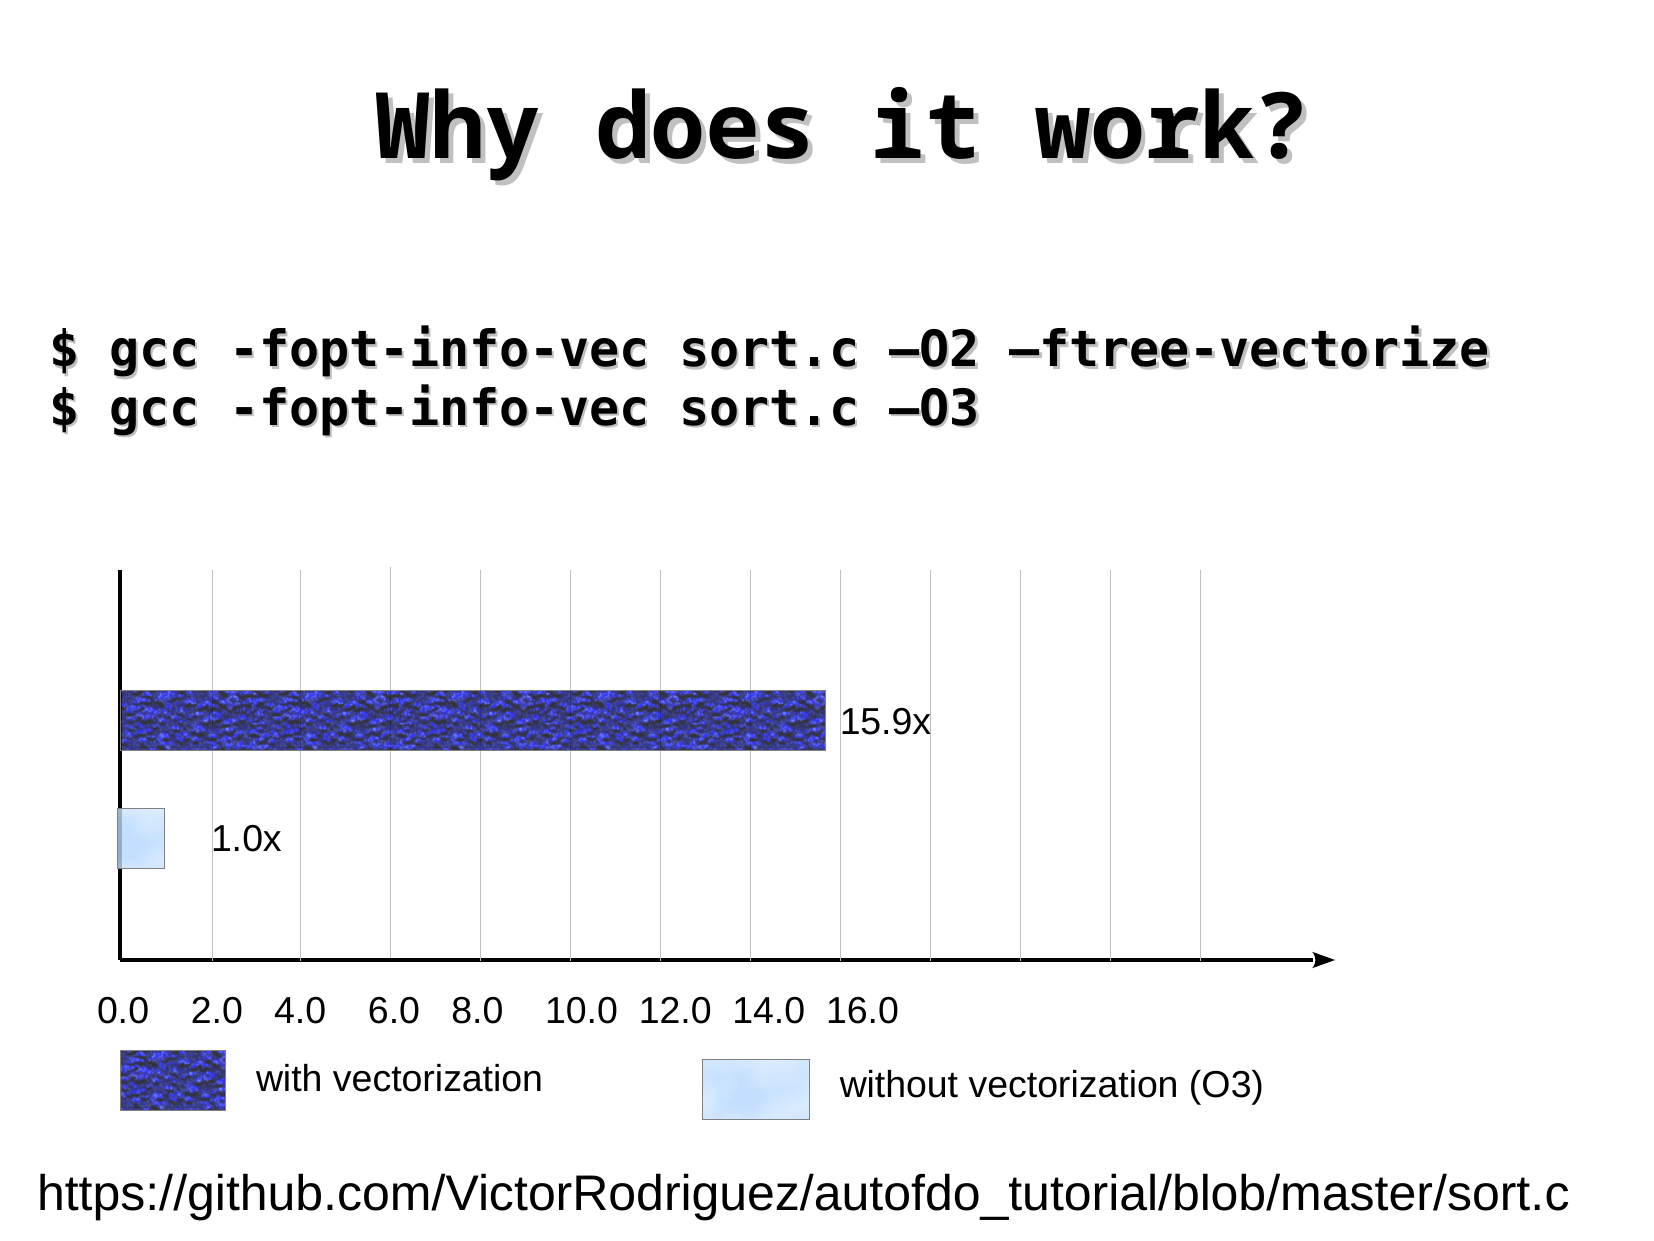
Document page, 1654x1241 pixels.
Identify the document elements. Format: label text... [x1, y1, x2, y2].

text_box [120, 690, 826, 751]
text_box https://github.com/VictorRodriguez/autofdo_tutorial/blob/master/sort.c [22, 1158, 1587, 1229]
text_box with vectorization [241, 1050, 558, 1107]
text_box [117, 808, 165, 869]
text_box 0.0 2.0 4.0 6.0 8.0 10.0 12.0 14.0 16.0 [82, 981, 936, 1039]
text_box [120, 1050, 226, 1111]
text_box [702, 1059, 810, 1120]
title Why does it work? [82, 19, 1571, 227]
text_box 1.0x [196, 810, 297, 867]
text_box $ gcc -fopt-info-vec sort.c –O2 –ftree-vectorize $ gcc -fopt-info-vec sort.c –O3 [34, 313, 1505, 445]
text_box 15.9x [825, 693, 946, 751]
text_box without vectorization (O3) [825, 1055, 1279, 1113]
